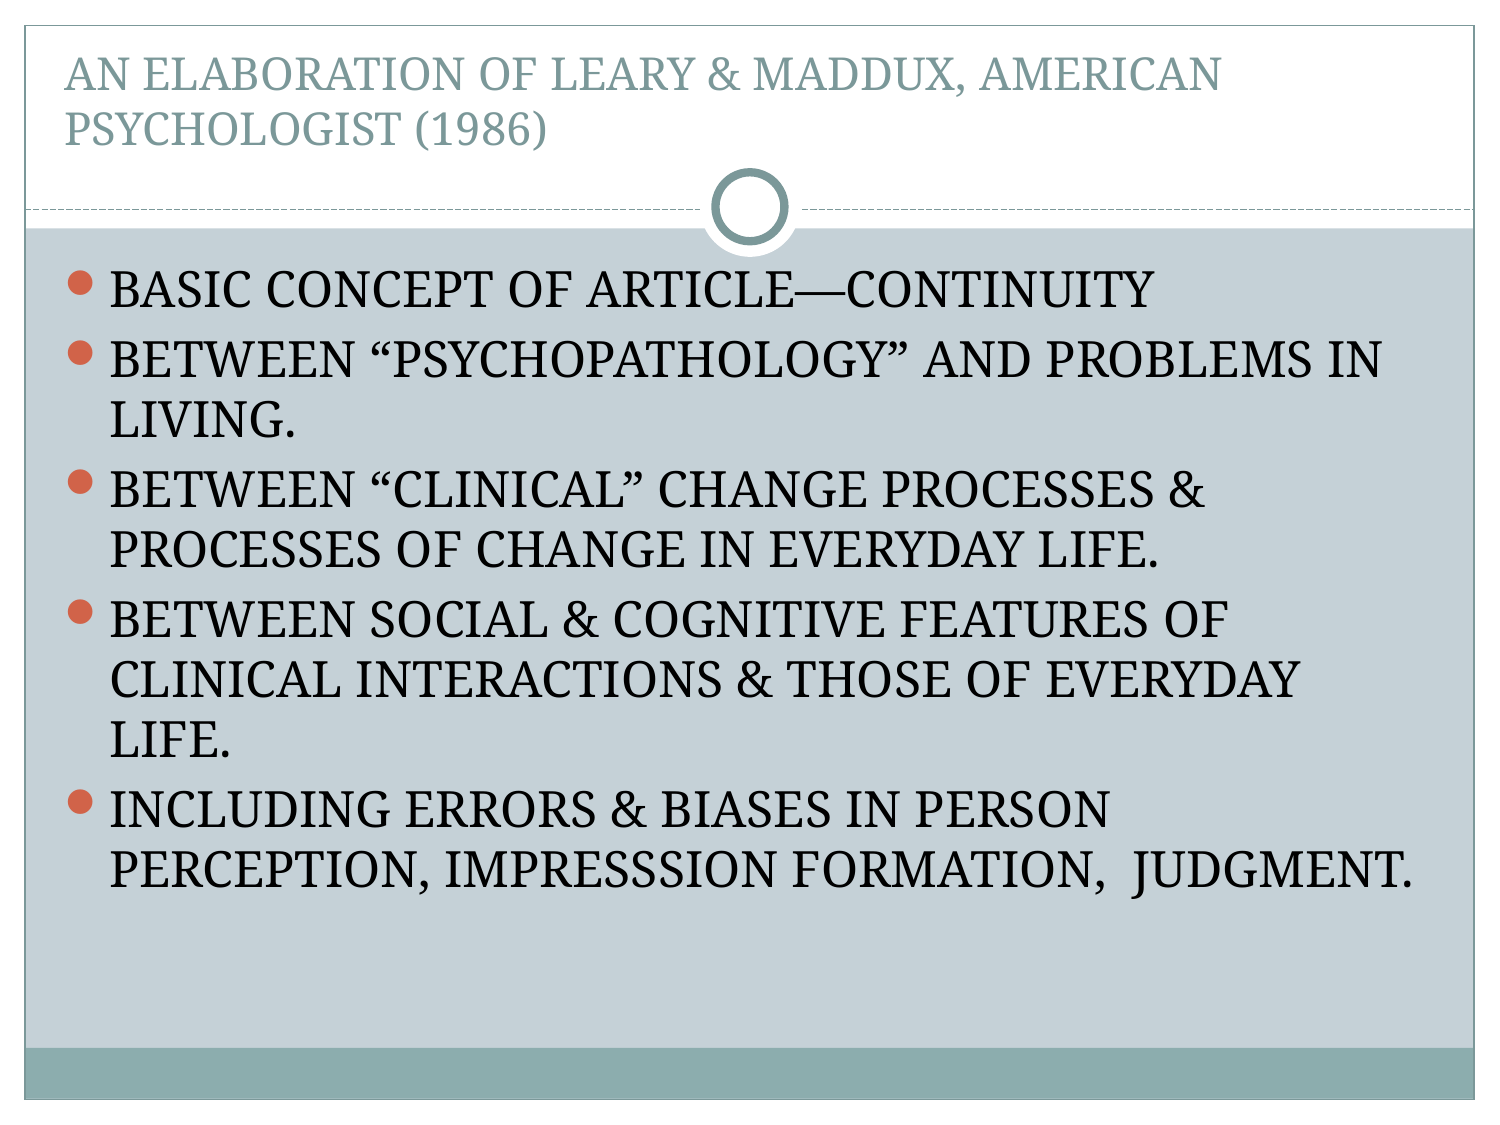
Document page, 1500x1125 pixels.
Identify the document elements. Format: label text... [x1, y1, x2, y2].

title AN ELABORATION OF LEARY & MADDUX, AMERICAN PSYCHOLOGIST (1986) [49, 37, 1450, 162]
list BASIC CONCEPT OF ARTICLE—CONTINUITY BETWEEN “PSYCHOPATHOLOGY” AND PROBLEMS IN LIVING. BETWEEN “CLINICAL” CHANGE PROCESSES & PROCESSES OF CHANGE IN EVERYDAY LIFE. BETWEEN SOCIAL & COGNITIVE FEATURES OF CLINICAL INTERACTIONS & THOSE OF EVERYDAY LIFE. INCLUDING ERRORS & BIASES IN PERSON PERCEPTION, IMPRESSSION FORMATION, JUDGMENT. [49, 250, 1445, 1001]
